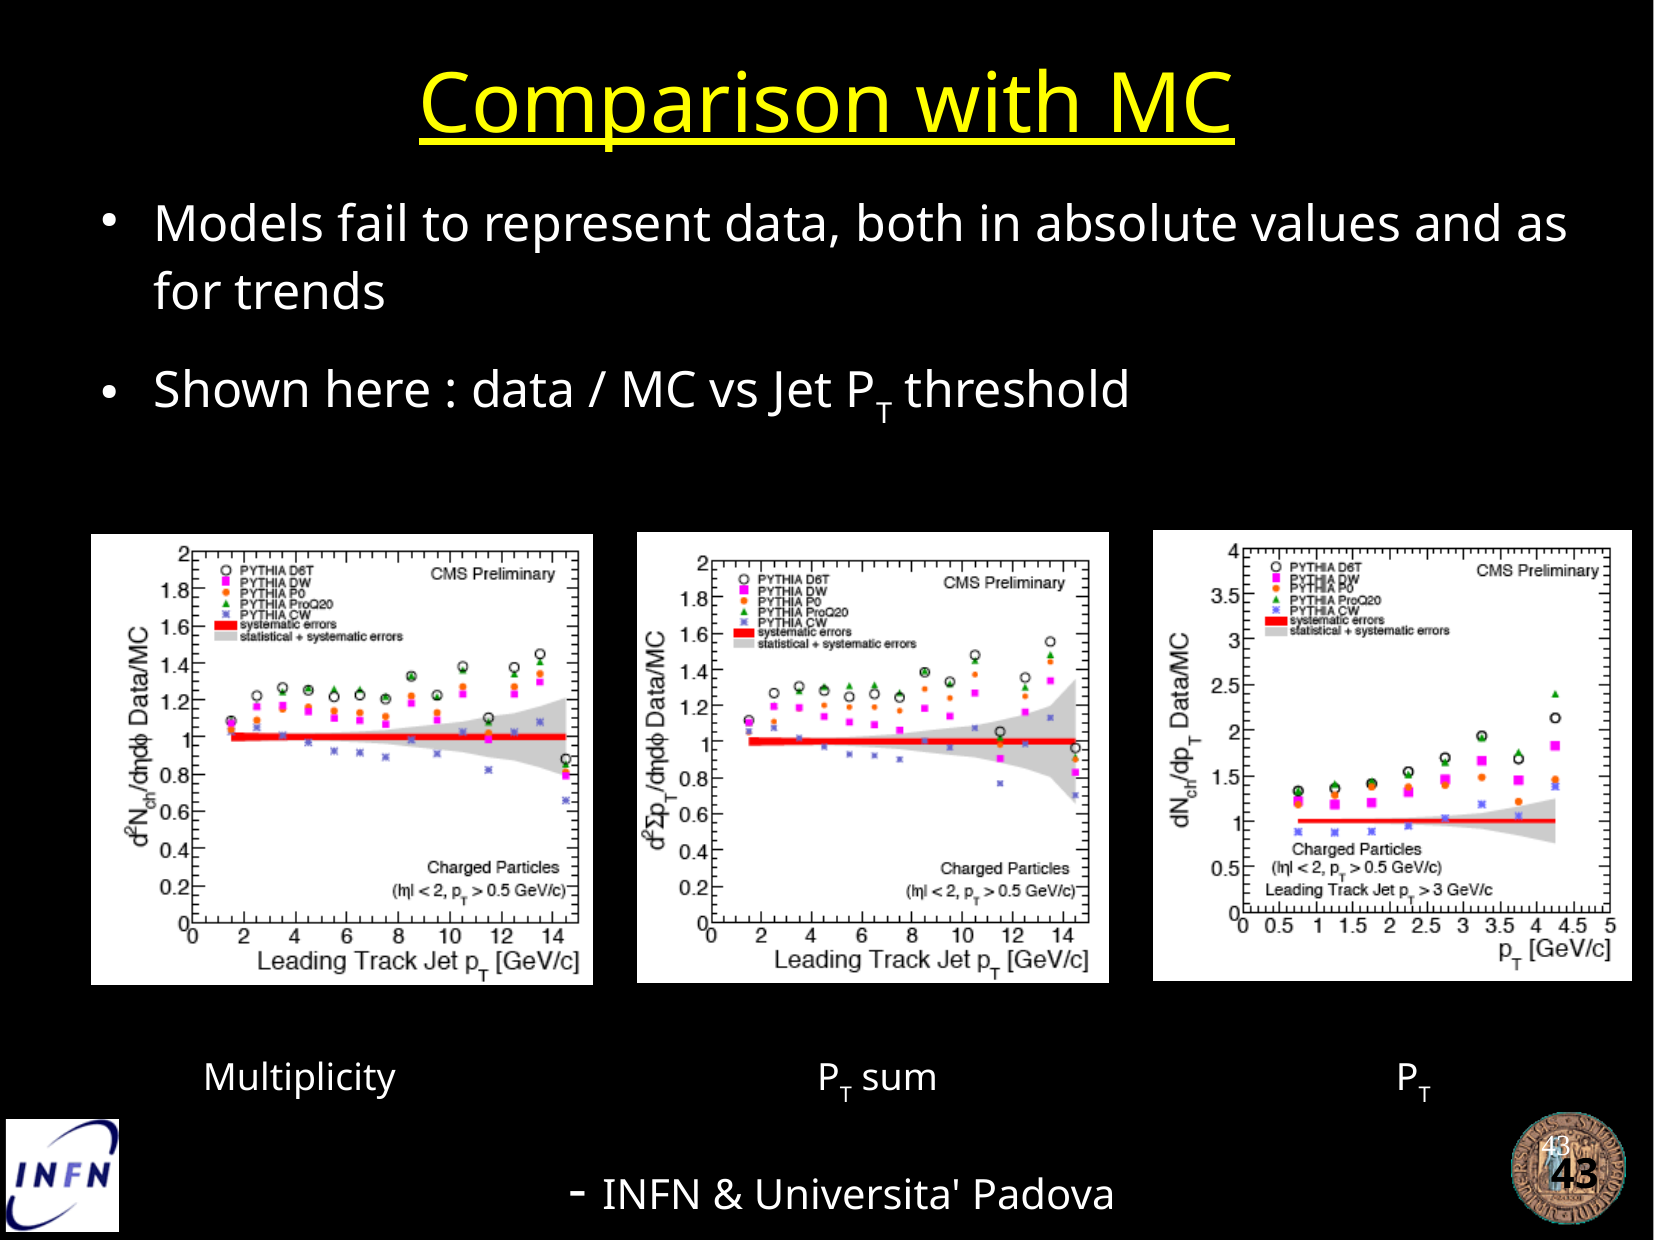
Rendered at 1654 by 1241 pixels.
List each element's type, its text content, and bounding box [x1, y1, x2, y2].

picture [5, 1119, 119, 1232]
picture [1511, 1111, 1626, 1226]
title Comparison with MC [82, 43, 1571, 157]
text_box PT [1381, 1043, 1459, 1114]
picture [637, 532, 1109, 983]
list Models fail to represent data, both in absolute values and as for trends Shown here : data / MC vs Jet PT threshold [82, 187, 1571, 1094]
text_box PT sum [802, 1043, 945, 1114]
picture [1153, 530, 1632, 981]
picture [91, 534, 593, 985]
text_box Multiplicity [188, 1043, 418, 1106]
